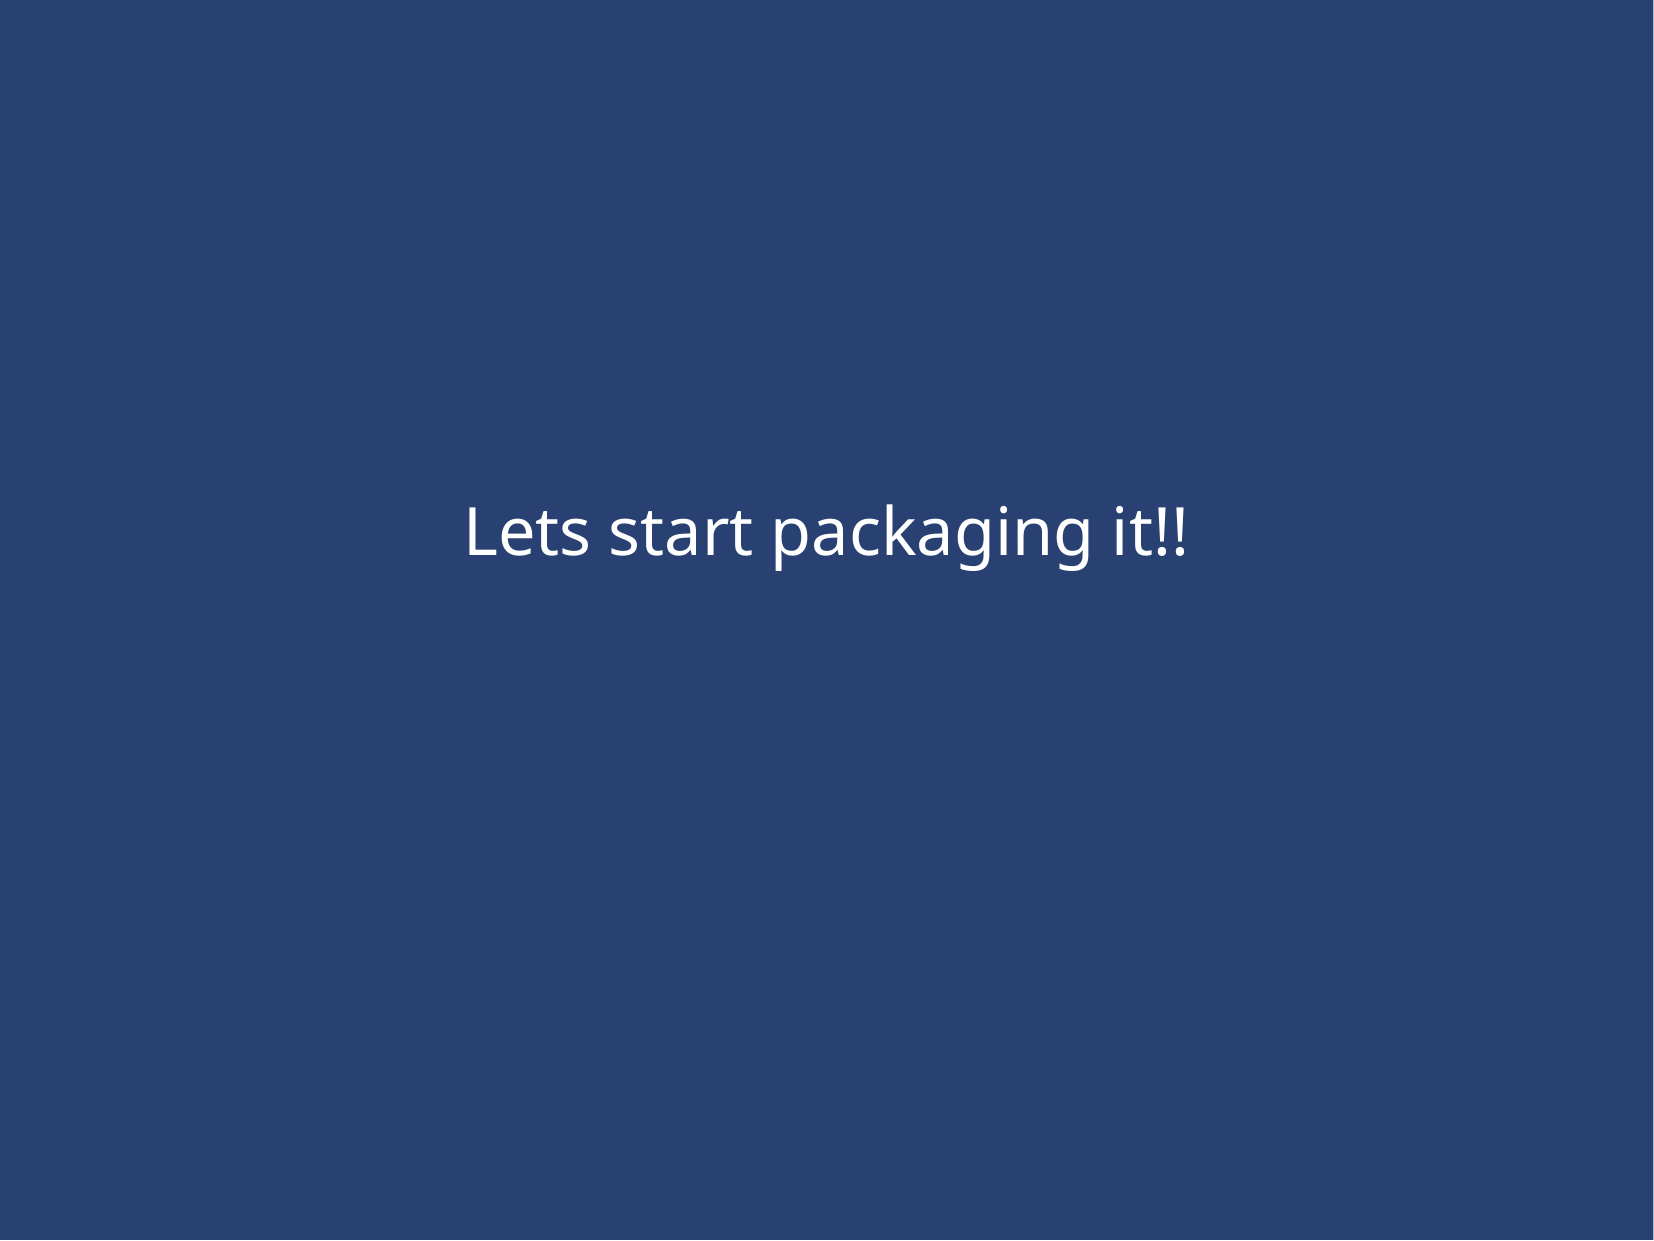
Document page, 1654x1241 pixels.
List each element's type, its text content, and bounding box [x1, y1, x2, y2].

subtitle Lets start packaging it!! [82, 49, 1571, 1109]
